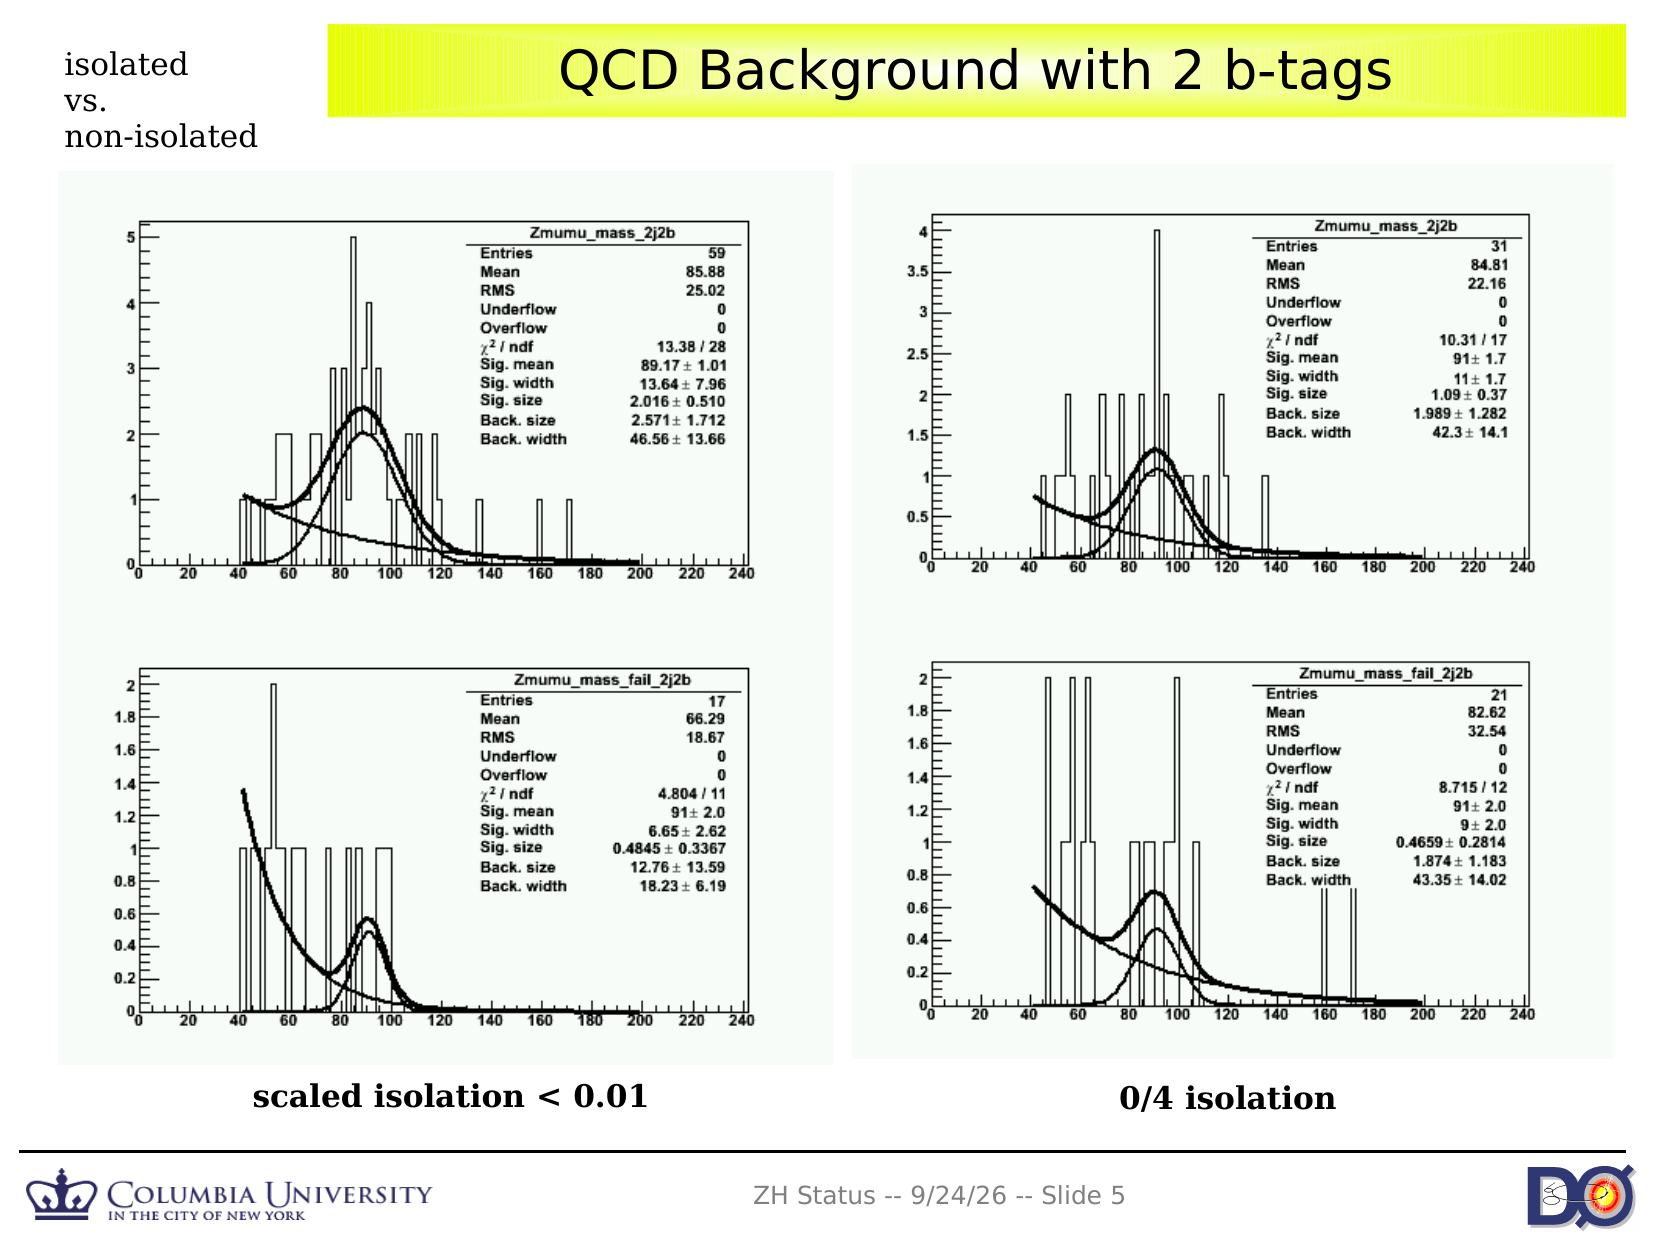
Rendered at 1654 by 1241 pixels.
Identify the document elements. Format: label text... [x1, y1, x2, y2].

text_box 0/4 isolation [1119, 1080, 1337, 1117]
picture [58, 171, 834, 1065]
text_box isolated vs. non-isolated [64, 45, 259, 155]
picture [26, 1168, 433, 1220]
title QCD Background with 2 b-tags [327, 24, 1627, 118]
picture [1521, 1163, 1639, 1233]
text_box scaled isolation < 0.01 [252, 1078, 651, 1115]
picture [852, 164, 1613, 1059]
